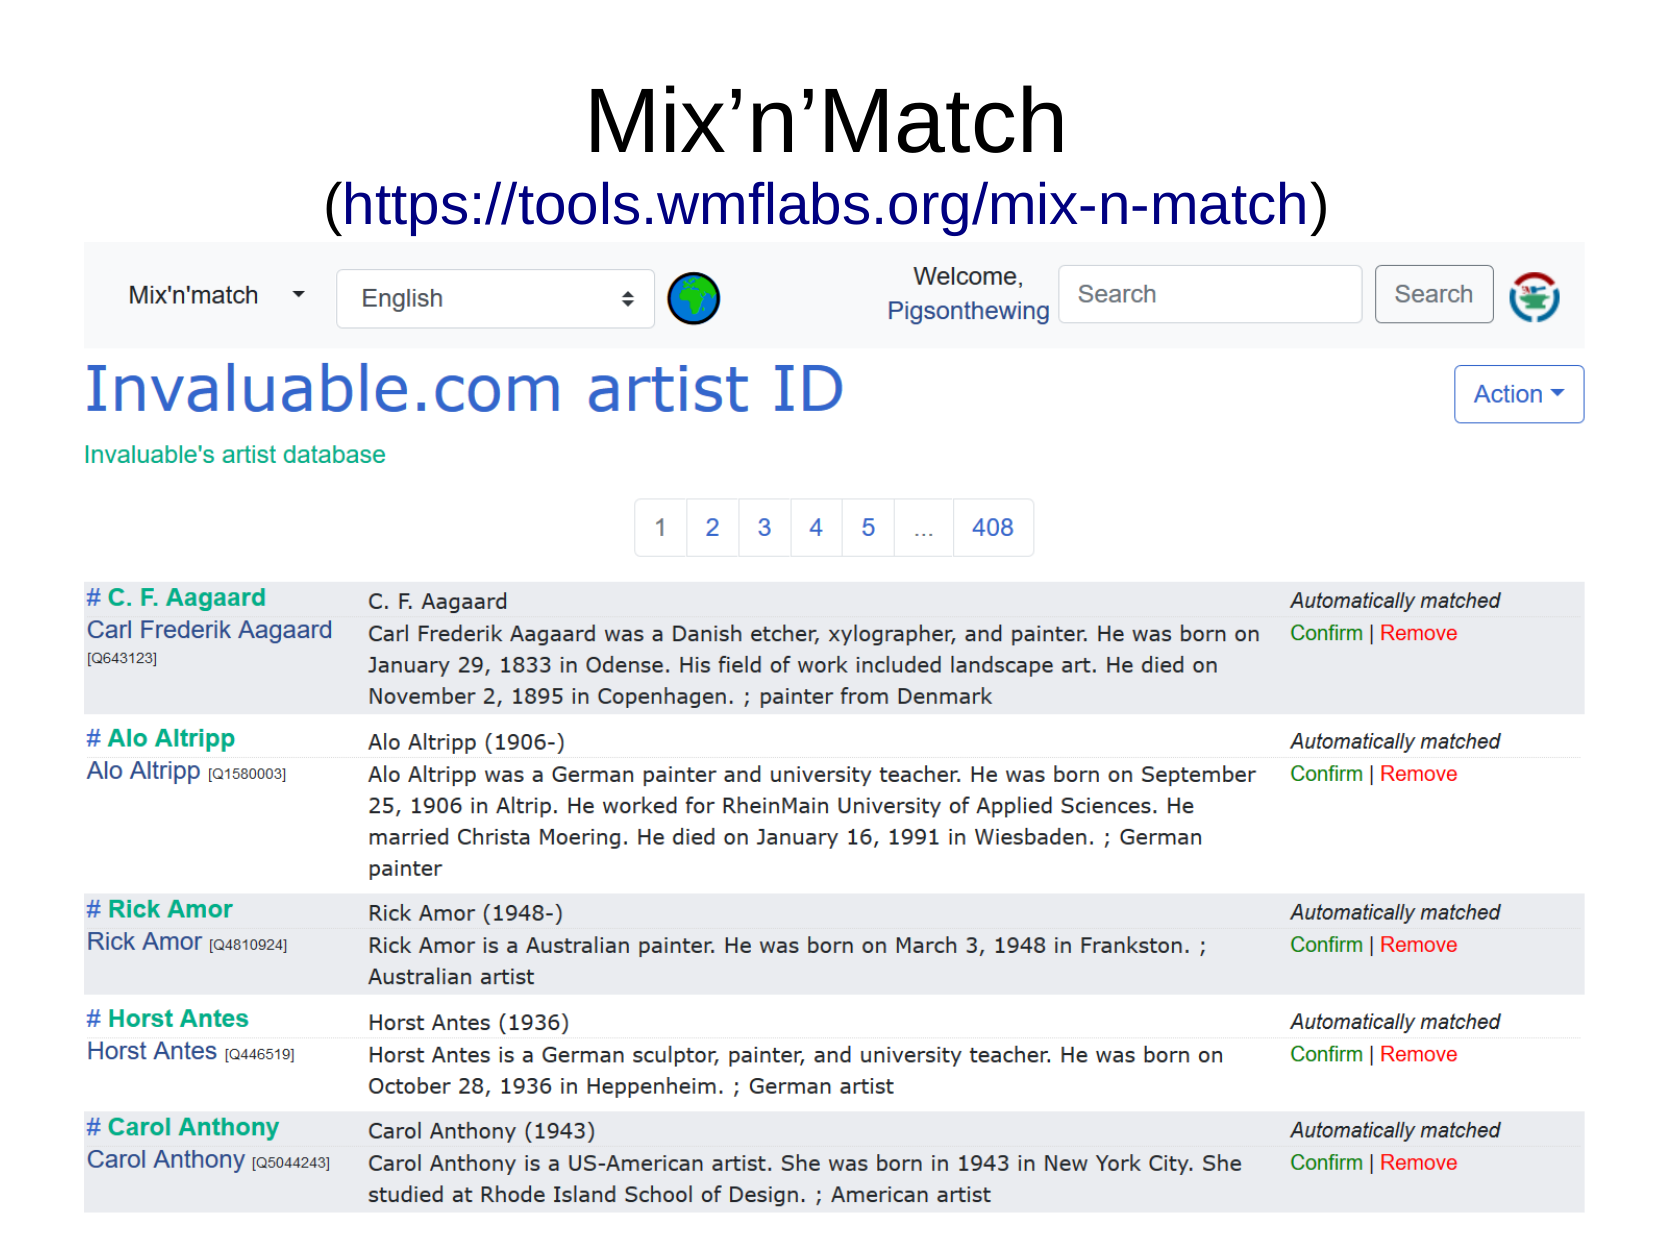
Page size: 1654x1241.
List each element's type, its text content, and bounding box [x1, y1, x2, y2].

title Mix’n’Match (https://tools.wmflabs.org/mix-n-match) [82, 49, 1571, 242]
picture [58, 242, 1619, 1224]
